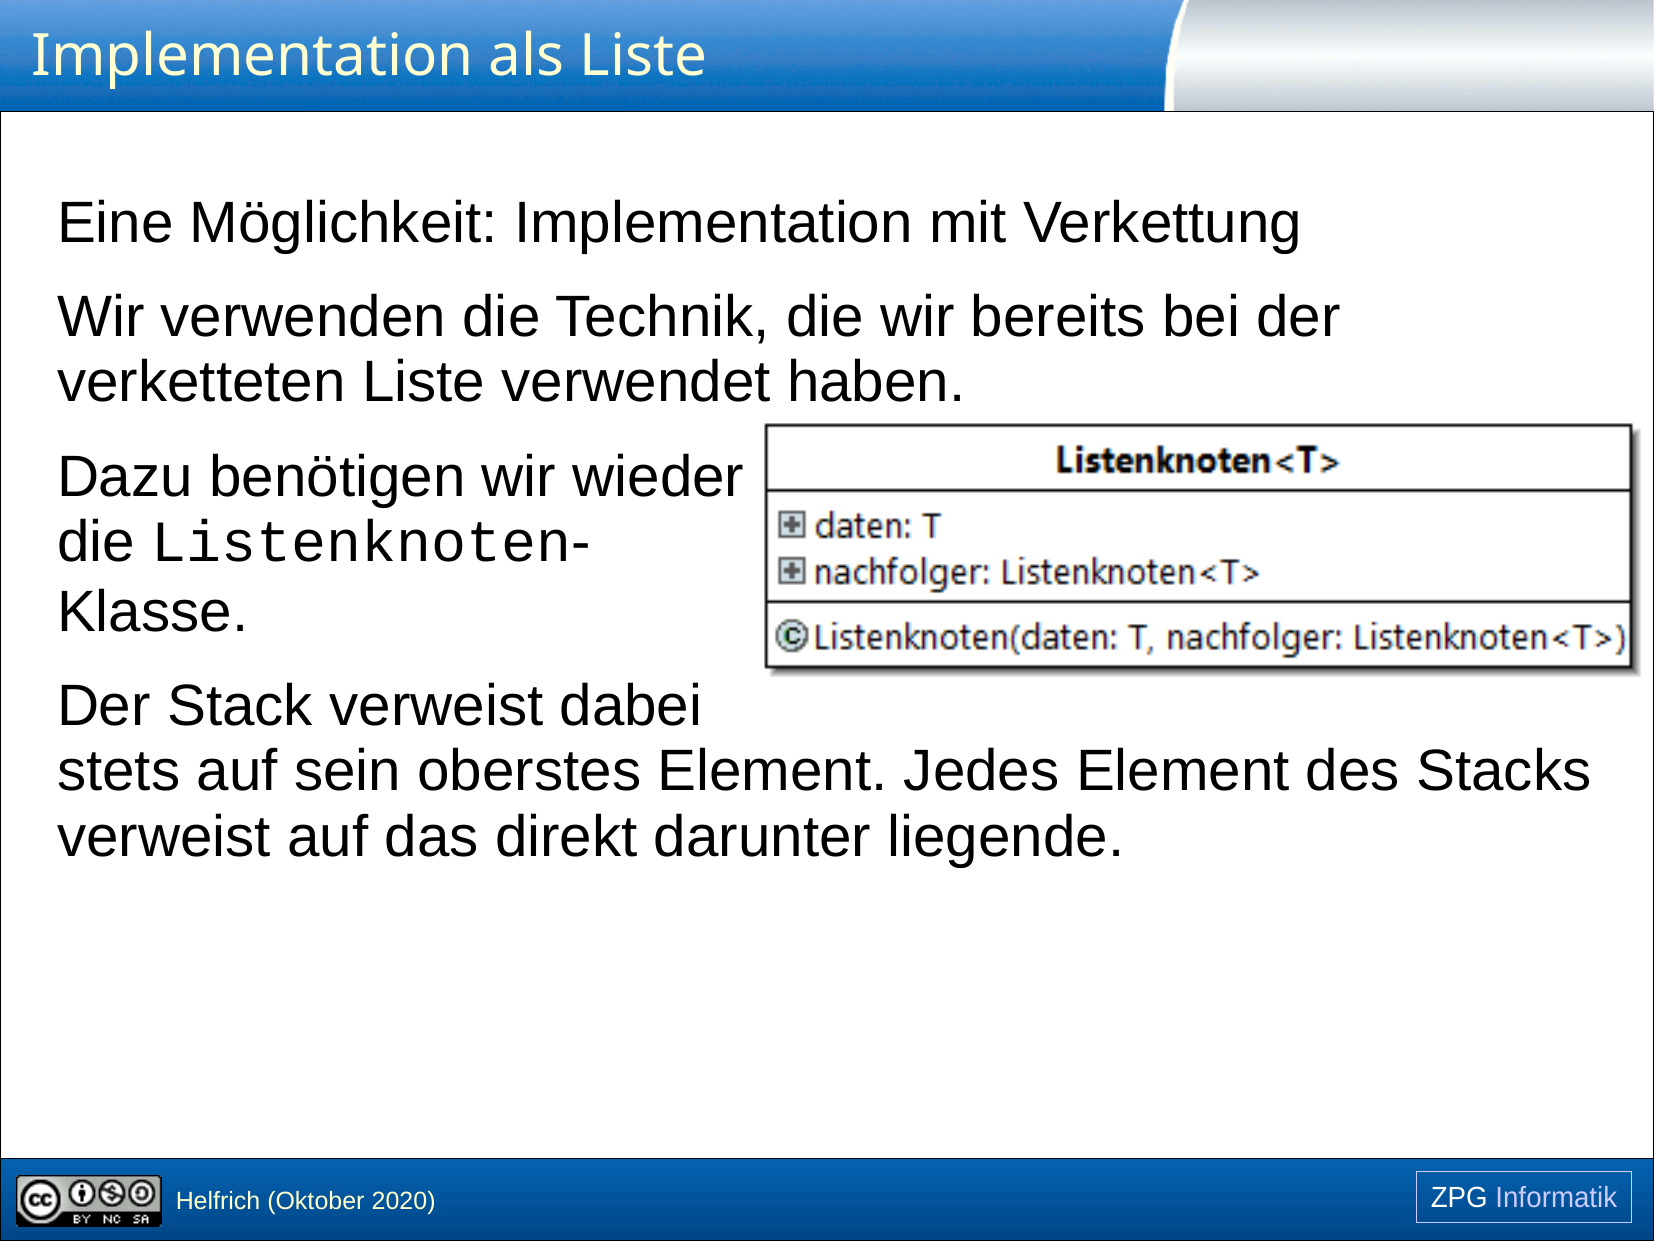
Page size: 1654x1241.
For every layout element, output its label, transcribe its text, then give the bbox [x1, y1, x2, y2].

title Implementation als Liste [31, 14, 1151, 92]
picture [16, 1175, 162, 1227]
picture [1605, 422, 1644, 680]
picture [0, 0, 1654, 111]
list Eine Möglichkeit: Implementation mit Verkettung Wir verwenden die Technik, die wir bereits bei der verketteten Liste verwendet haben. Dazu benötigen wir wieder die Listenknoten- Klasse. Der Stack verweist dabei stets auf sein oberstes Element. Jedes Element des Stacks verweist auf das direkt darunter liegende. [57, 189, 1605, 909]
